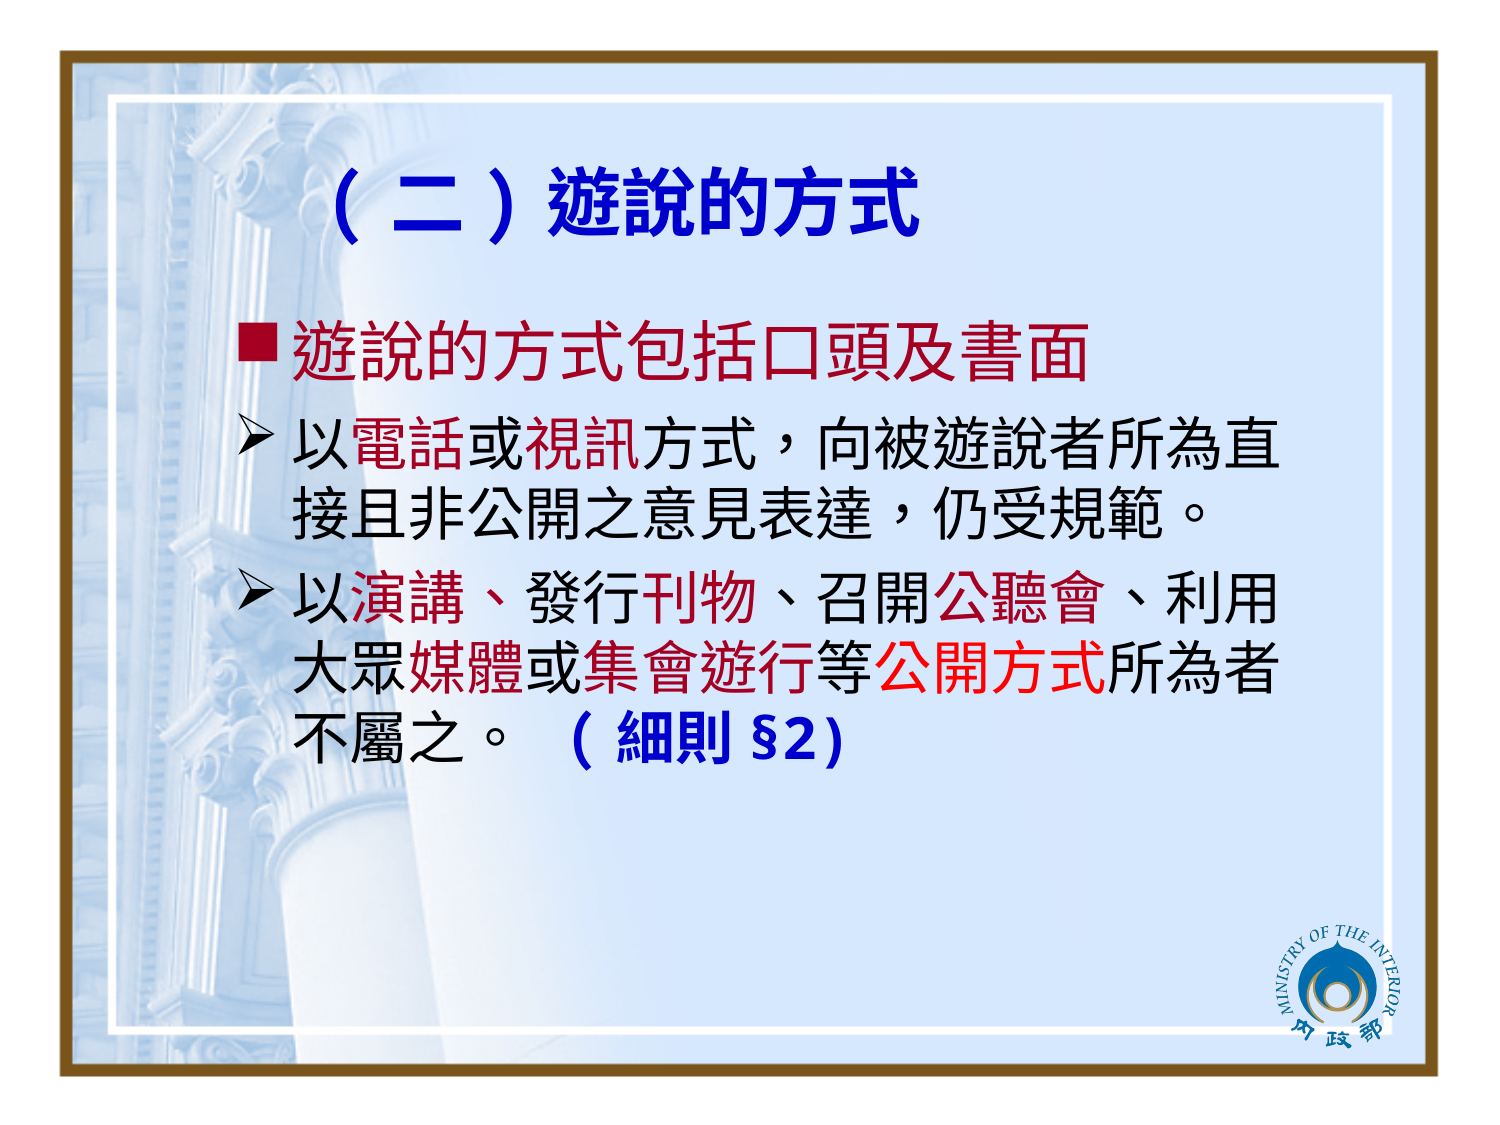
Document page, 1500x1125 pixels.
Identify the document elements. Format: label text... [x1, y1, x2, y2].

title (二)遊說的方式 [312, 125, 1350, 276]
picture [0, 0, 1500, 1125]
text_box 遊說的方式包括口頭及書面 以電話或視訊方式，向被遊說者所為直接且非公開之意見表達，仍受規範。 以演講、發行刊物、召開公聽會、利用大眾媒體或集會遊行等公開方式所為者不屬之。 (細則§2) [218, 302, 1317, 780]
